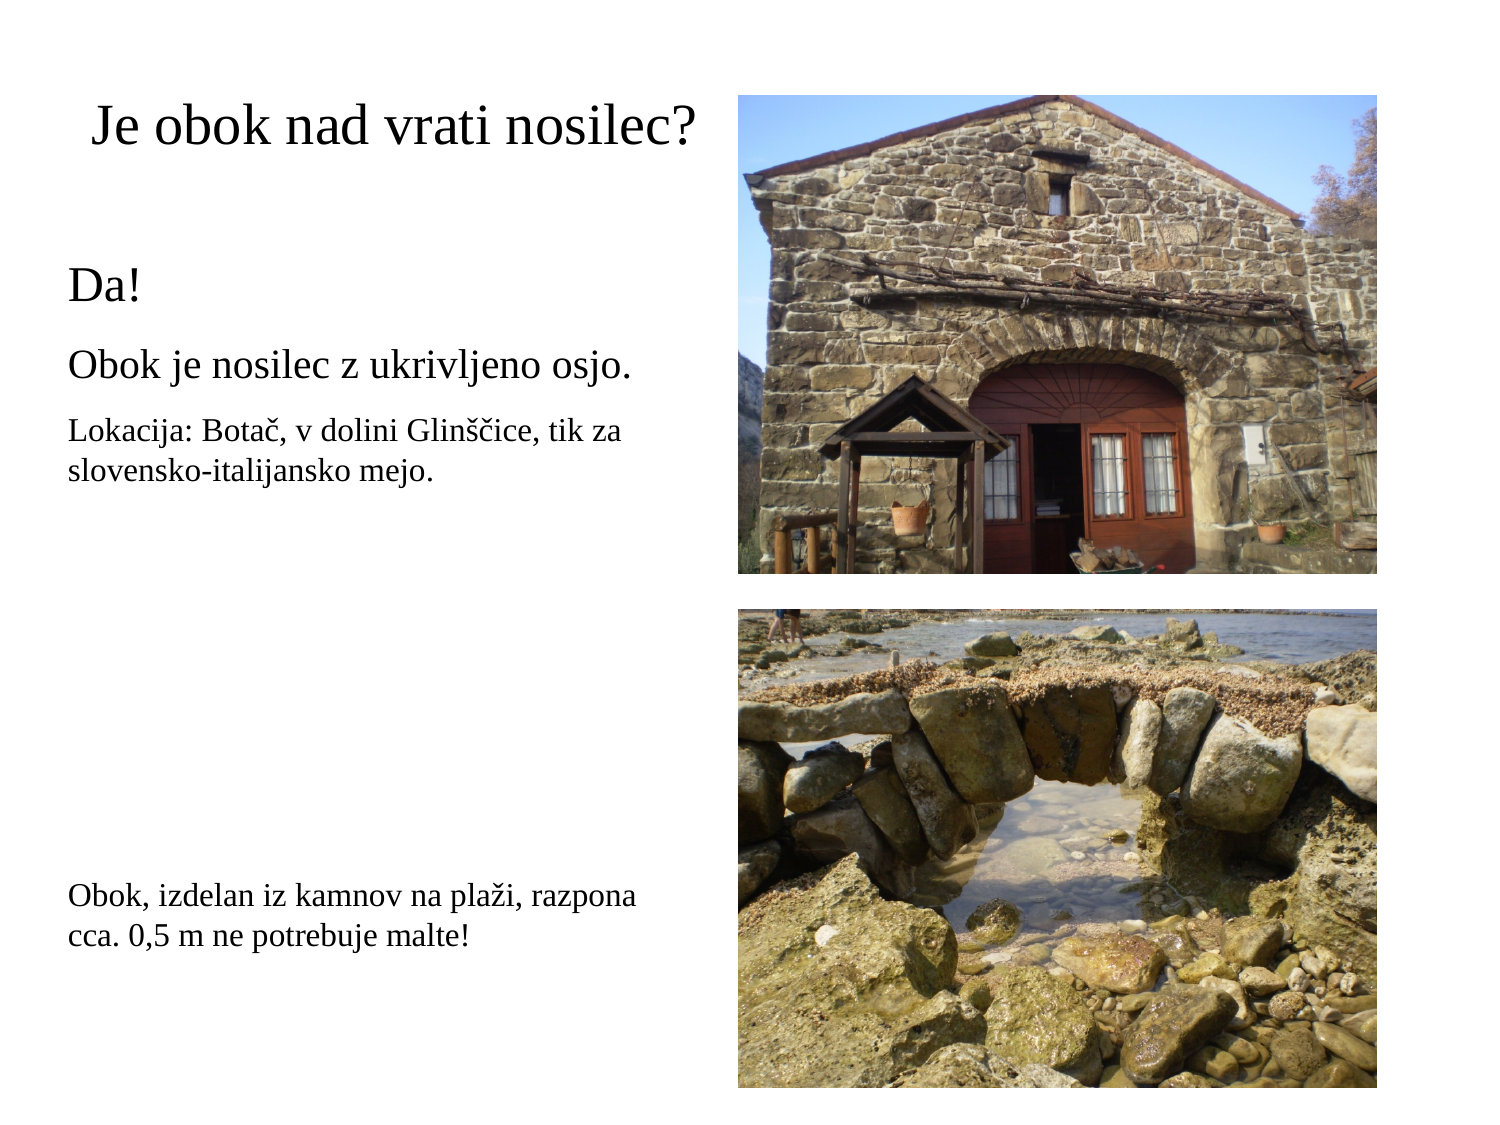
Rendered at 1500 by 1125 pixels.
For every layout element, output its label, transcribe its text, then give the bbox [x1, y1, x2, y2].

picture [738, 95, 1377, 574]
text_box Je obok nad vrati nosilec? [76, 78, 751, 164]
picture [738, 609, 1377, 1089]
text_box Da! Obok je nosilec z ukrivljeno osjo. Lokacija: Botač, v dolini Glinščice, tik za slovensko-italijansko mejo. Obok, izdelan iz kamnov na plaži, razpona cca. 0,5 m ne potrebuje malte! [53, 243, 668, 1022]
